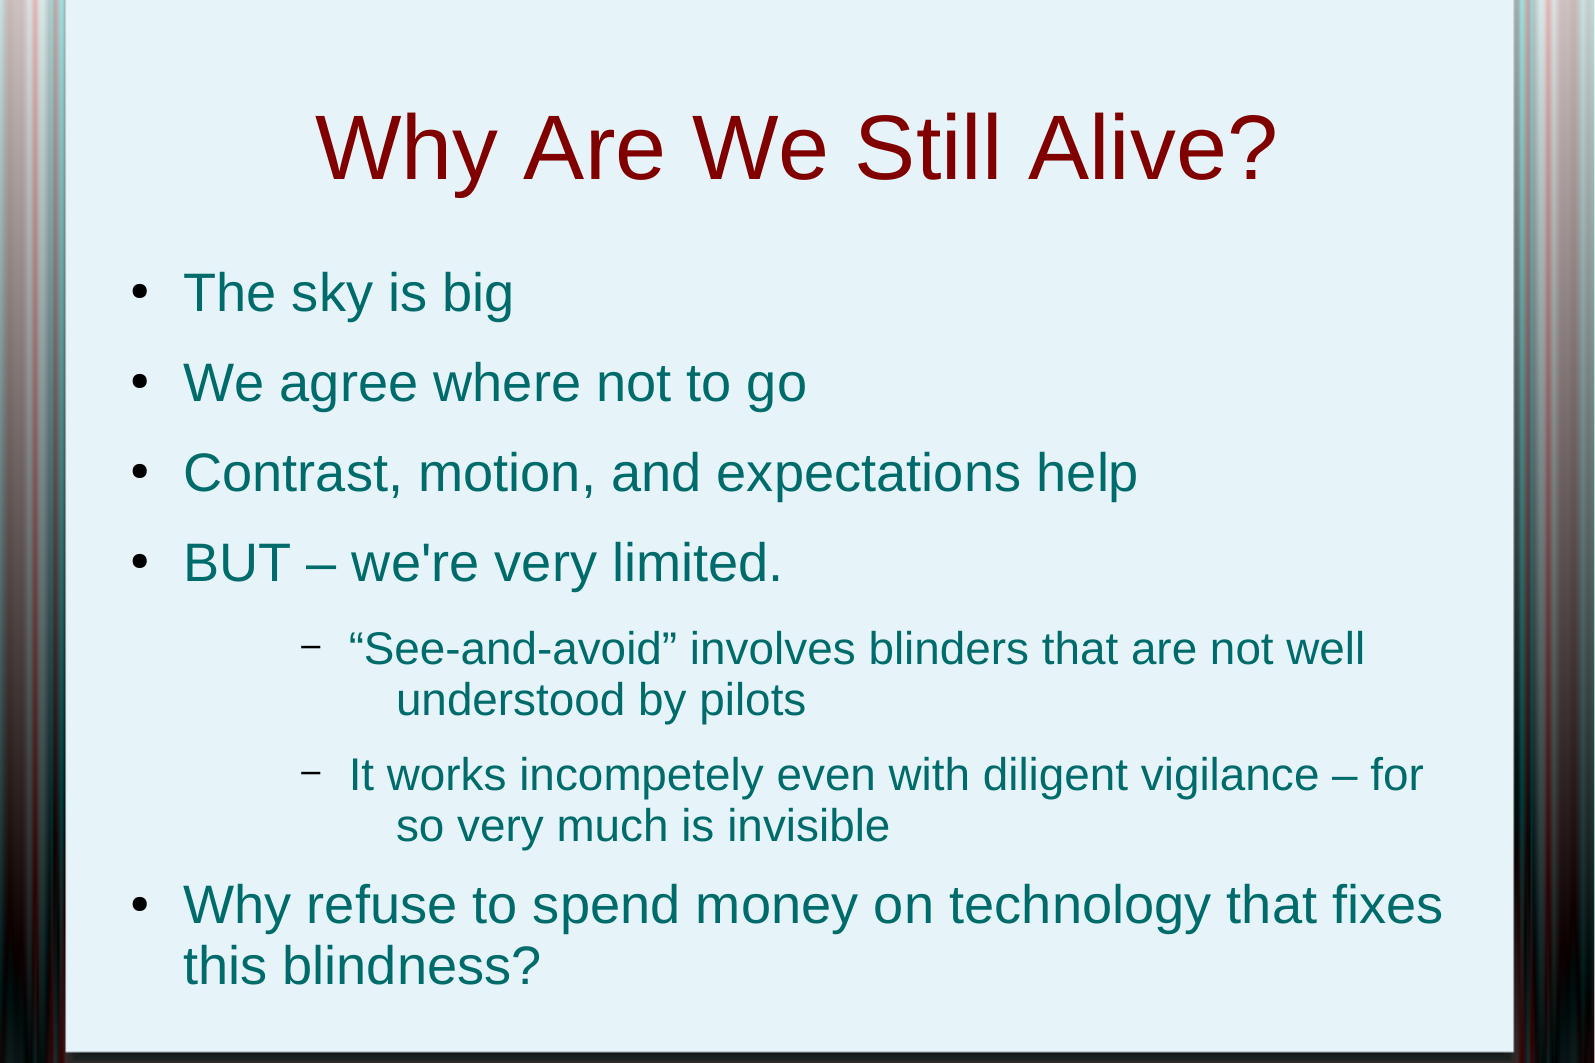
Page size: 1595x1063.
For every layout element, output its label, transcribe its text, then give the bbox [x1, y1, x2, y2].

list The sky is big We agree where not to go Contrast, motion, and expectations help BUT – we're very limited. “See-and-avoid” involves blinders that are not well understood by pilots It works incompetely even with diligent vigilance – for so very much is invisible Why refuse to spend money on technology that fixes this blindness? [112, 262, 1463, 1013]
title Why Are We Still Alive? [113, 75, 1481, 220]
picture [0, 0, 1595, 1063]
